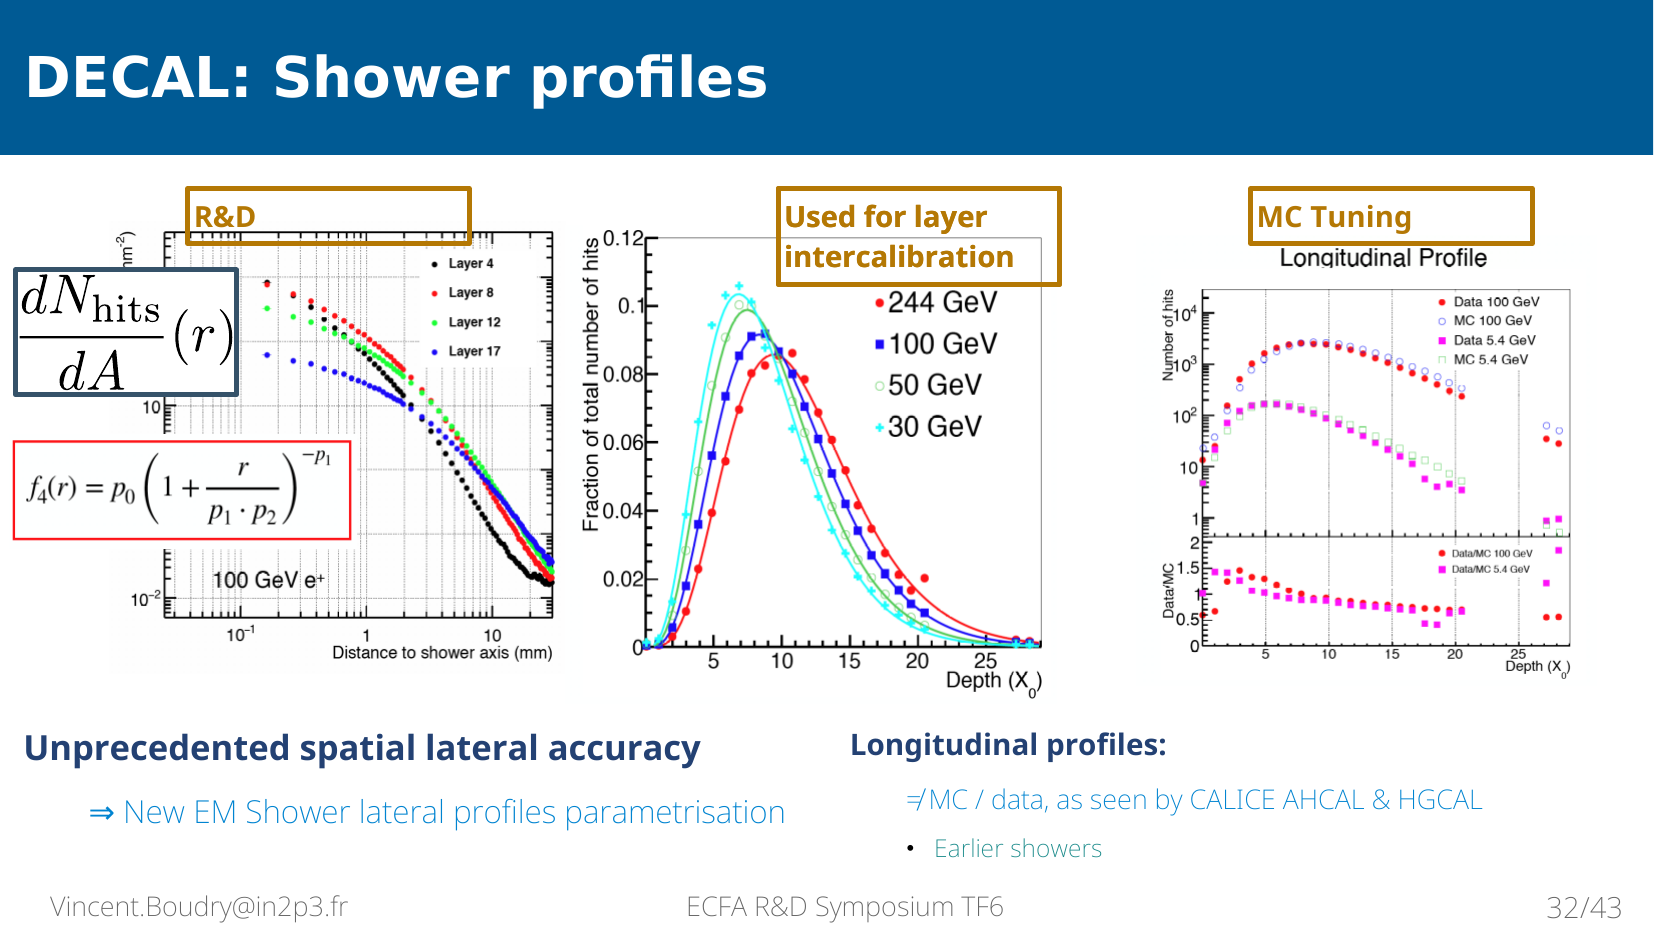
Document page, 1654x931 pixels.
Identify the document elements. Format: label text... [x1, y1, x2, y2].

title DECAL: Shower profiles [24, 12, 1635, 143]
picture [9, 221, 1057, 704]
text_box Used for layer intercalibration [778, 188, 1060, 285]
list Unprecedented spatial lateral accuracy ⇒ New EM Shower lateral profiles parametrisation [23, 723, 807, 867]
text_box R&D [187, 188, 470, 244]
picture [17, 272, 235, 393]
text_box MC Tuning [1250, 188, 1533, 244]
list Longitudinal profiles: ≠ MC / data, as seen by CALICE AHCAL & HGCAL Earlier showers [850, 723, 1634, 867]
picture [1136, 235, 1597, 686]
text_box [19, 699, 50, 799]
